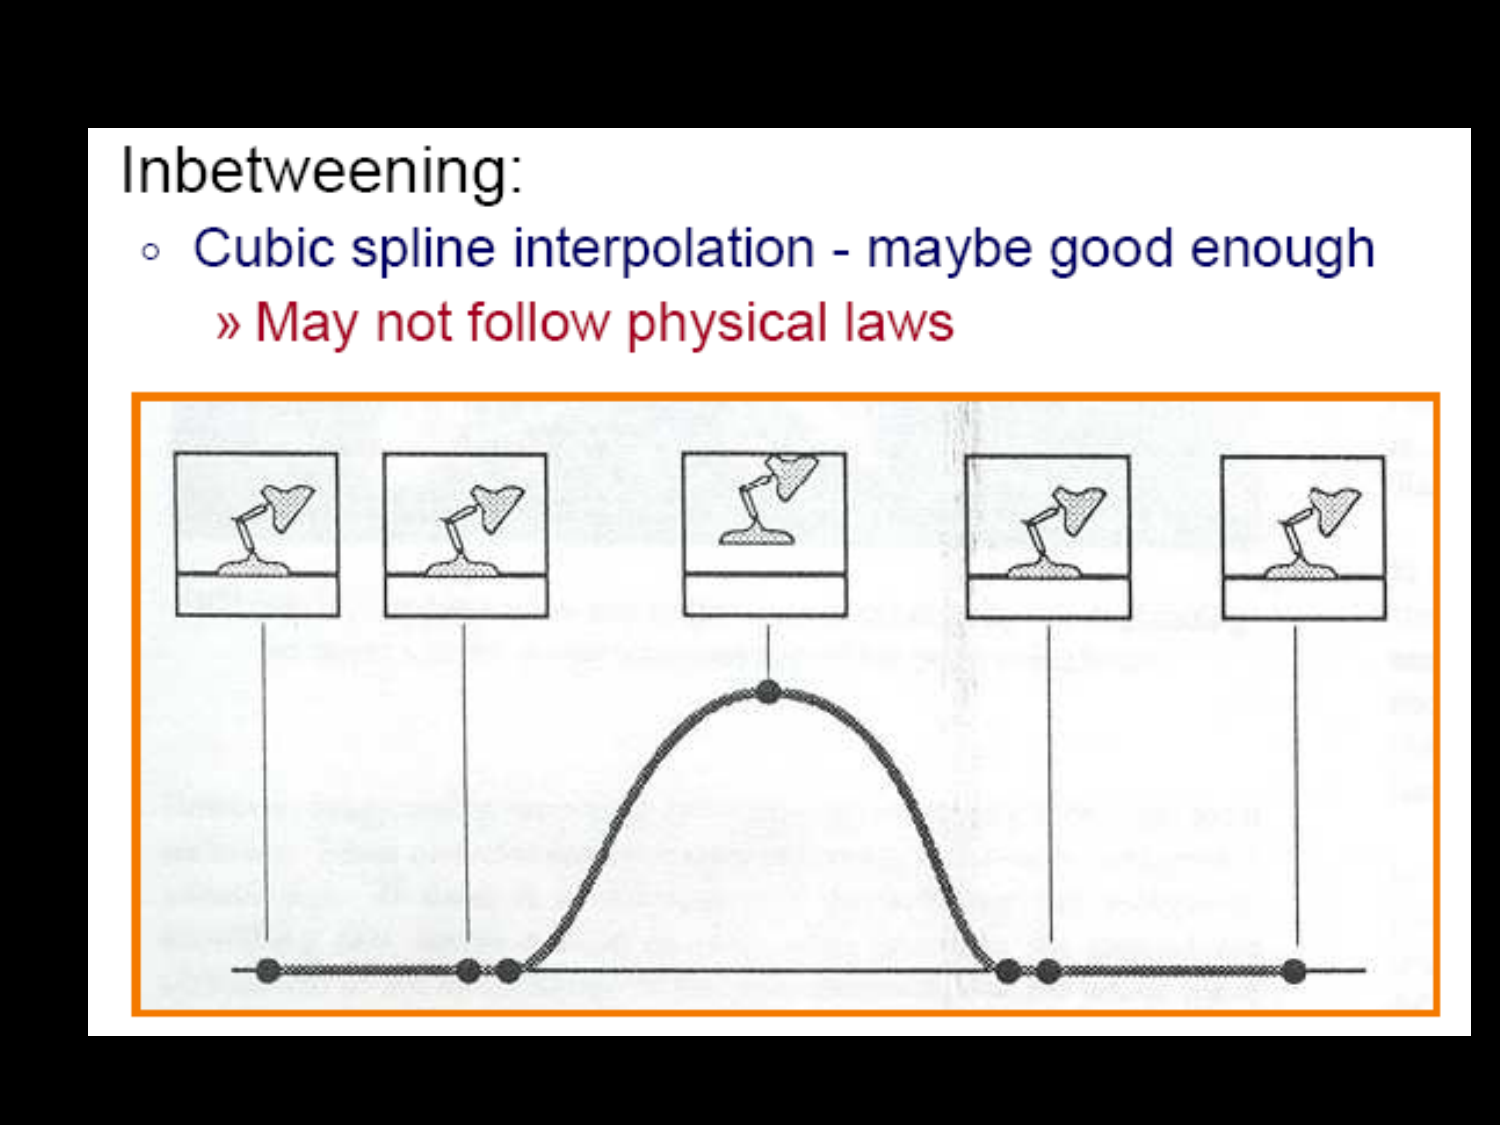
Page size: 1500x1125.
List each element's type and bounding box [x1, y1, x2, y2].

picture [88, 128, 1471, 1036]
